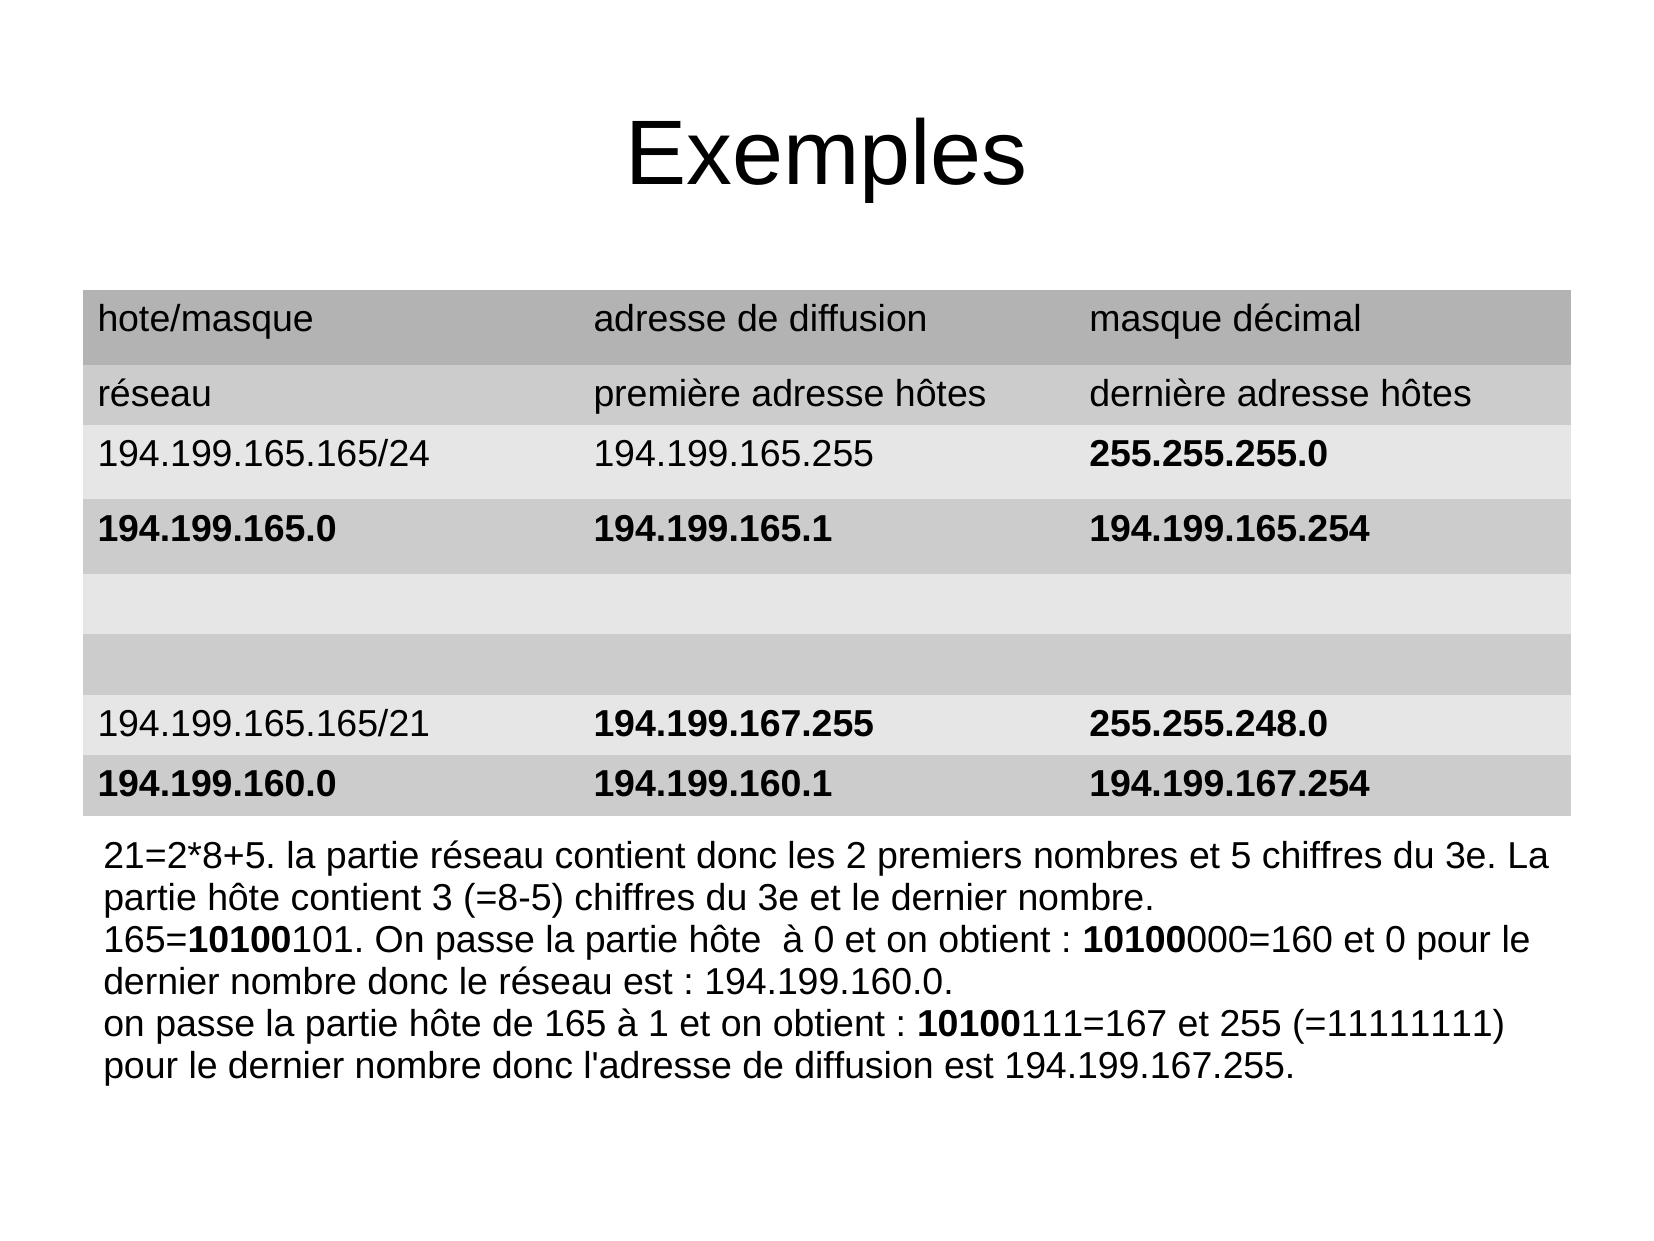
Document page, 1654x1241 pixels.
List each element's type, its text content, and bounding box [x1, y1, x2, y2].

table_cell 194.199.165.1 [579, 499, 1075, 574]
text_box 21=2*8+5. la partie réseau contient donc les 2 premiers nombres et 5 chiffres du 3e. La partie hôte contient 3 (=8-5) chiffres du 3e et le dernier nombre. 165=10100101. On passe la partie hôte à 0 et on obtient : 10100000=160 et 0 pour le dernier nombre donc le réseau est : 194.199.160.0. on passe la partie hôte de 165 à 1 et on obtient : 10100111=167 et 255 (=11111111) pour le dernier nombre donc l'adresse de diffusion est 194.199.167.255. [88, 826, 1565, 1094]
table_cell première adresse hôtes [579, 365, 1075, 425]
table_cell dernière adresse hôtes [1075, 365, 1571, 425]
table_header masque décimal [1075, 290, 1571, 365]
table_cell [83, 634, 579, 695]
table_cell 255.255.255.0 [1075, 425, 1571, 499]
table_cell réseau [83, 365, 579, 425]
table_cell 194.199.167.255 [579, 695, 1075, 755]
table_cell 194.199.160.1 [579, 755, 1075, 816]
table_header adresse de diffusion [579, 290, 1075, 365]
table_cell 194.199.165.165/21 [83, 695, 579, 755]
table_cell 194.199.165.254 [1075, 499, 1571, 574]
table_cell 194.199.160.0 [83, 755, 579, 816]
table_header hote/masque [83, 290, 579, 365]
table_cell [1075, 634, 1571, 695]
table_cell 194.199.165.0 [83, 499, 579, 574]
table_cell [579, 634, 1075, 695]
table_cell 255.255.248.0 [1075, 695, 1571, 755]
table_cell 194.199.165.255 [579, 425, 1075, 499]
table_cell [579, 574, 1075, 634]
table_cell [1075, 574, 1571, 634]
table_cell 194.199.165.165/24 [83, 425, 579, 499]
table_cell 194.199.167.254 [1075, 755, 1571, 816]
table_cell [83, 574, 579, 634]
title Exemples [82, 49, 1571, 257]
